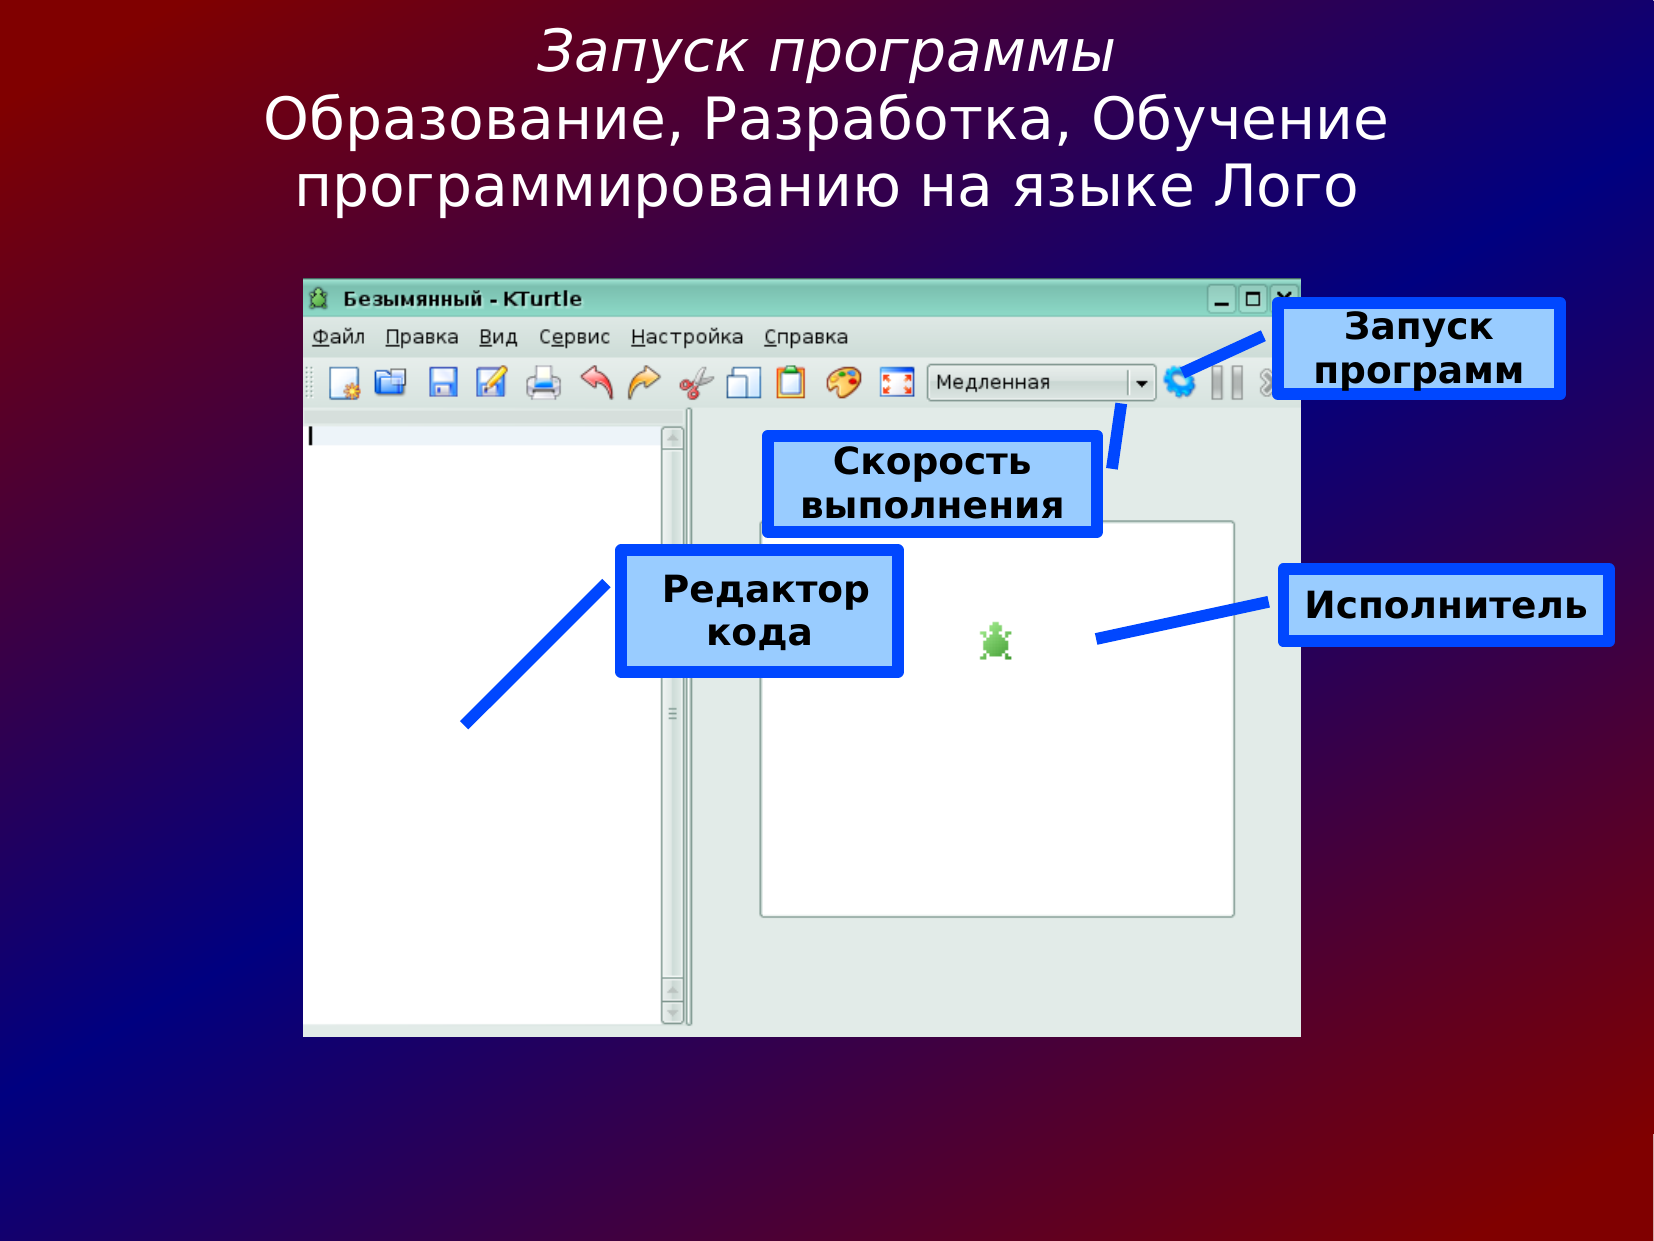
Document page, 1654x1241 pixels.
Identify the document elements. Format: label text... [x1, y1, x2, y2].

picture [303, 278, 1301, 1037]
text_box Запуск программ [1278, 303, 1560, 394]
text_box Скорость выполнения [768, 436, 1097, 532]
title Запуск программы Образование, Разработка, Обучение программированию на языке Лого [82, 17, 1571, 289]
text_box Исполнитель [1284, 569, 1609, 641]
text_box Редактор кода [621, 550, 898, 672]
